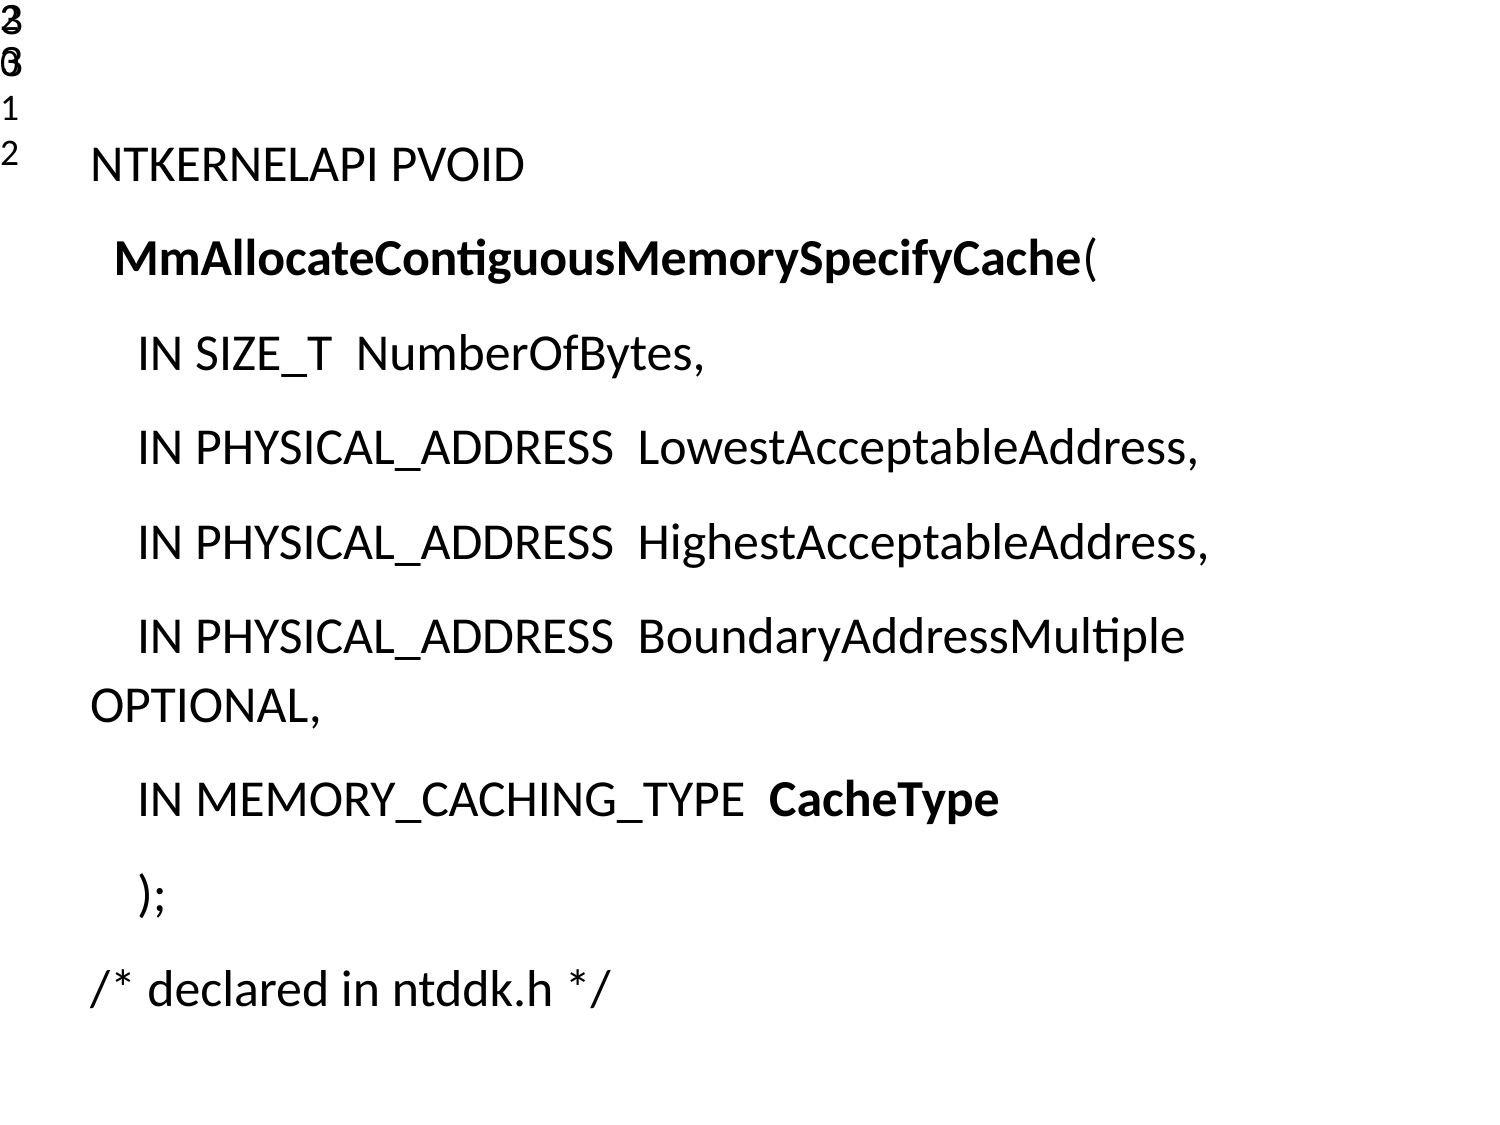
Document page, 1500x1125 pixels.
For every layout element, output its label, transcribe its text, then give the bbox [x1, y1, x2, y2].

list NTKERNELAPI PVOID MmAllocateContiguousMemorySpecifyCache( IN SIZE_T NumberOfBytes, IN PHYSICAL_ADDRESS LowestAcceptableAddress, IN PHYSICAL_ADDRESS HighestAcceptableAddress, IN PHYSICAL_ADDRESS BoundaryAddressMultiple OPTIONAL, IN MEMORY_CACHING_TYPE CacheType ); /* declared in ntddk.h */ [75, 115, 1425, 1027]
